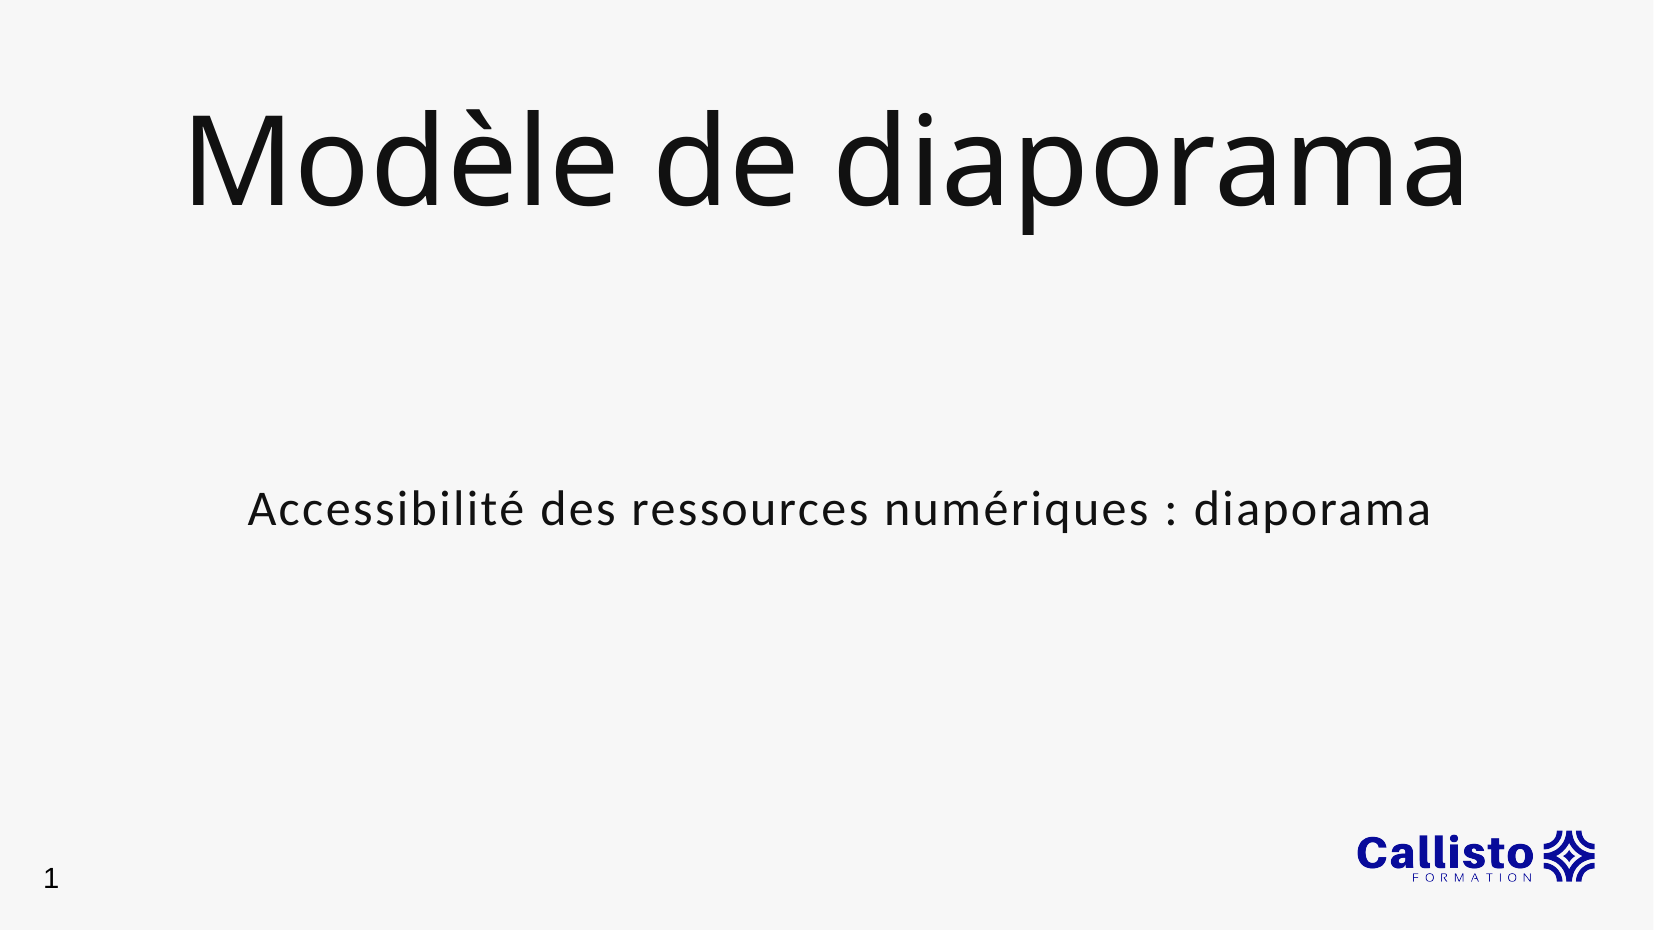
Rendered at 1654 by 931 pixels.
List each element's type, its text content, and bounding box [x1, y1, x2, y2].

picture [1341, 814, 1611, 898]
subtitle Accessibilité des ressources numériques : diaporama [82, 230, 1571, 771]
text_box <numéro> [30, 854, 190, 911]
title Modèle de diaporama [82, 20, 1571, 209]
